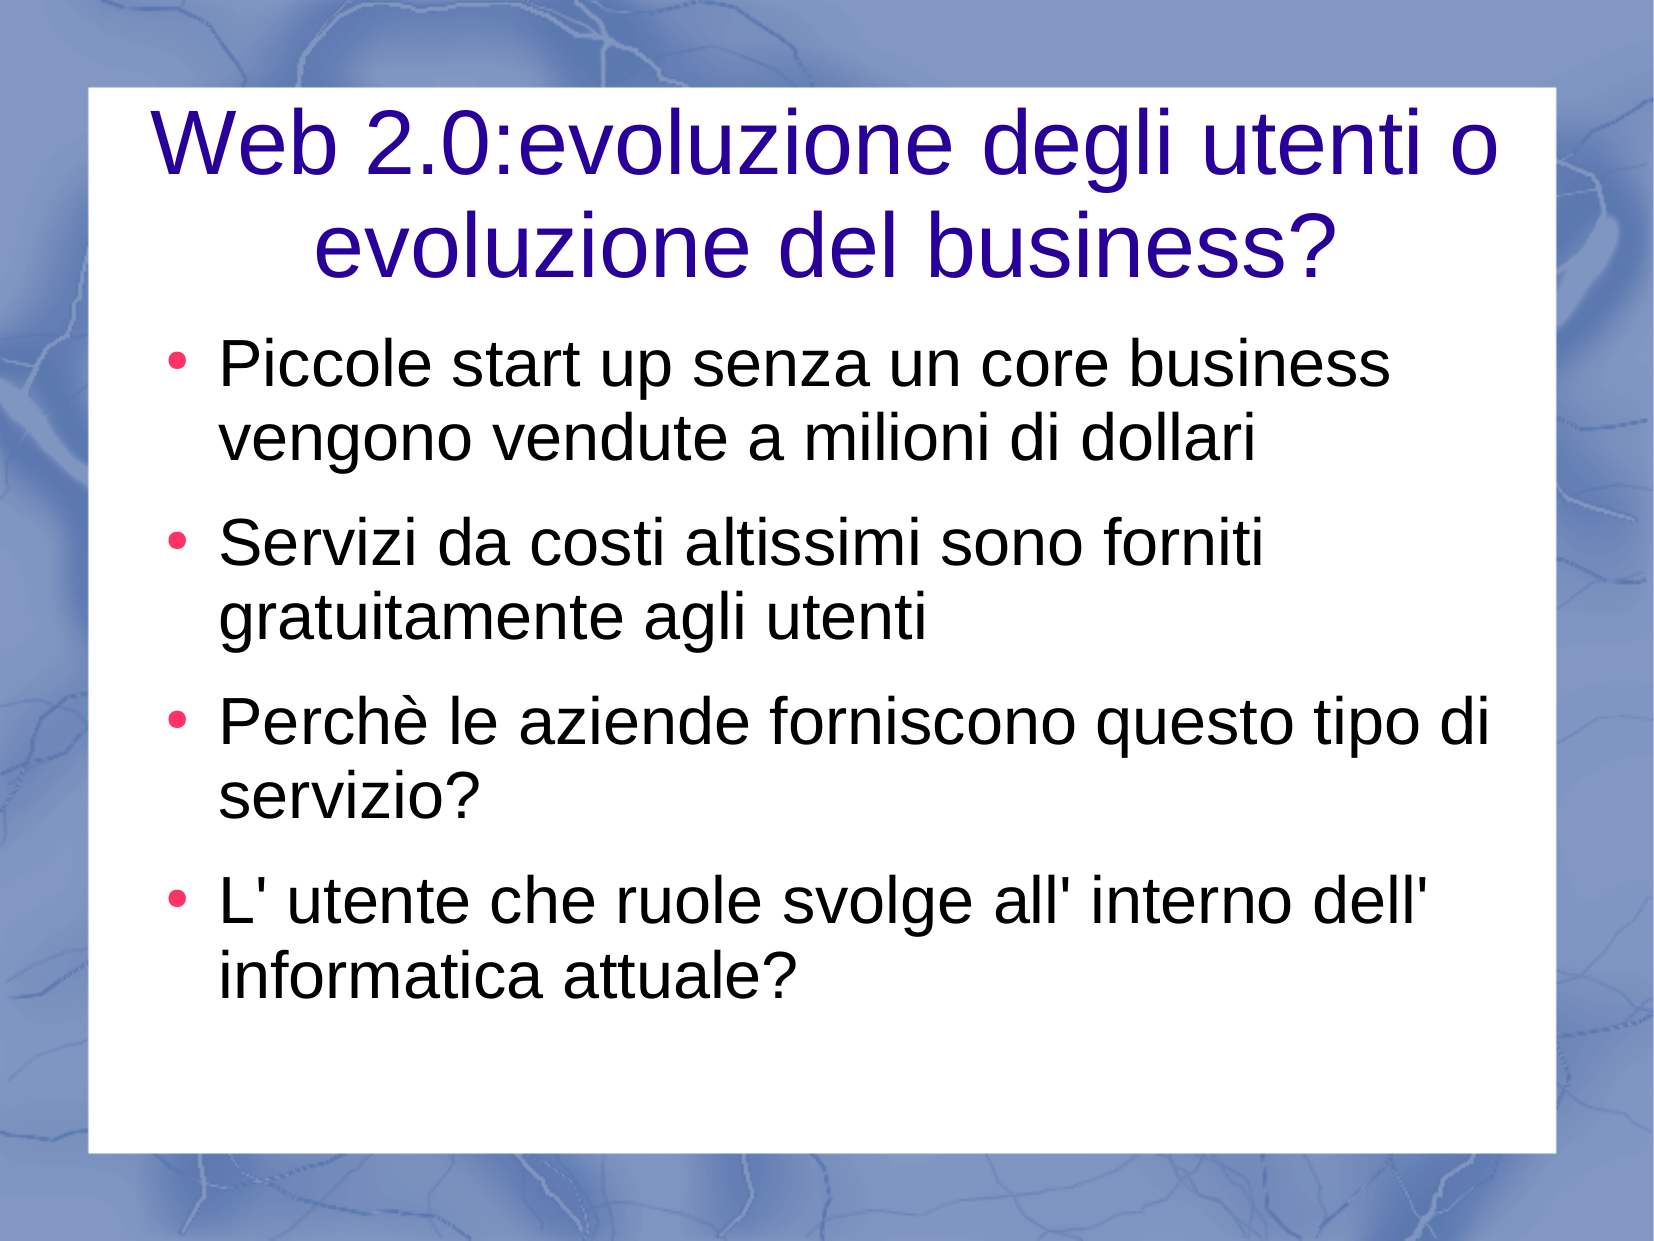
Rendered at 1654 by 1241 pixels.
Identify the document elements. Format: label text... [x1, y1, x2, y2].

list Piccole start up senza un core business vengono vendute a milioni di dollari Servizi da costi altissimi sono forniti gratuitamente agli utenti Perchè le aziende forniscono questo tipo di servizio? L' utente che ruole svolge all' interno dell' informatica attuale? [147, 325, 1506, 1130]
picture [0, 0, 1654, 1241]
title Web 2.0:evoluzione degli utenti o evoluzione del business? [118, 91, 1536, 297]
